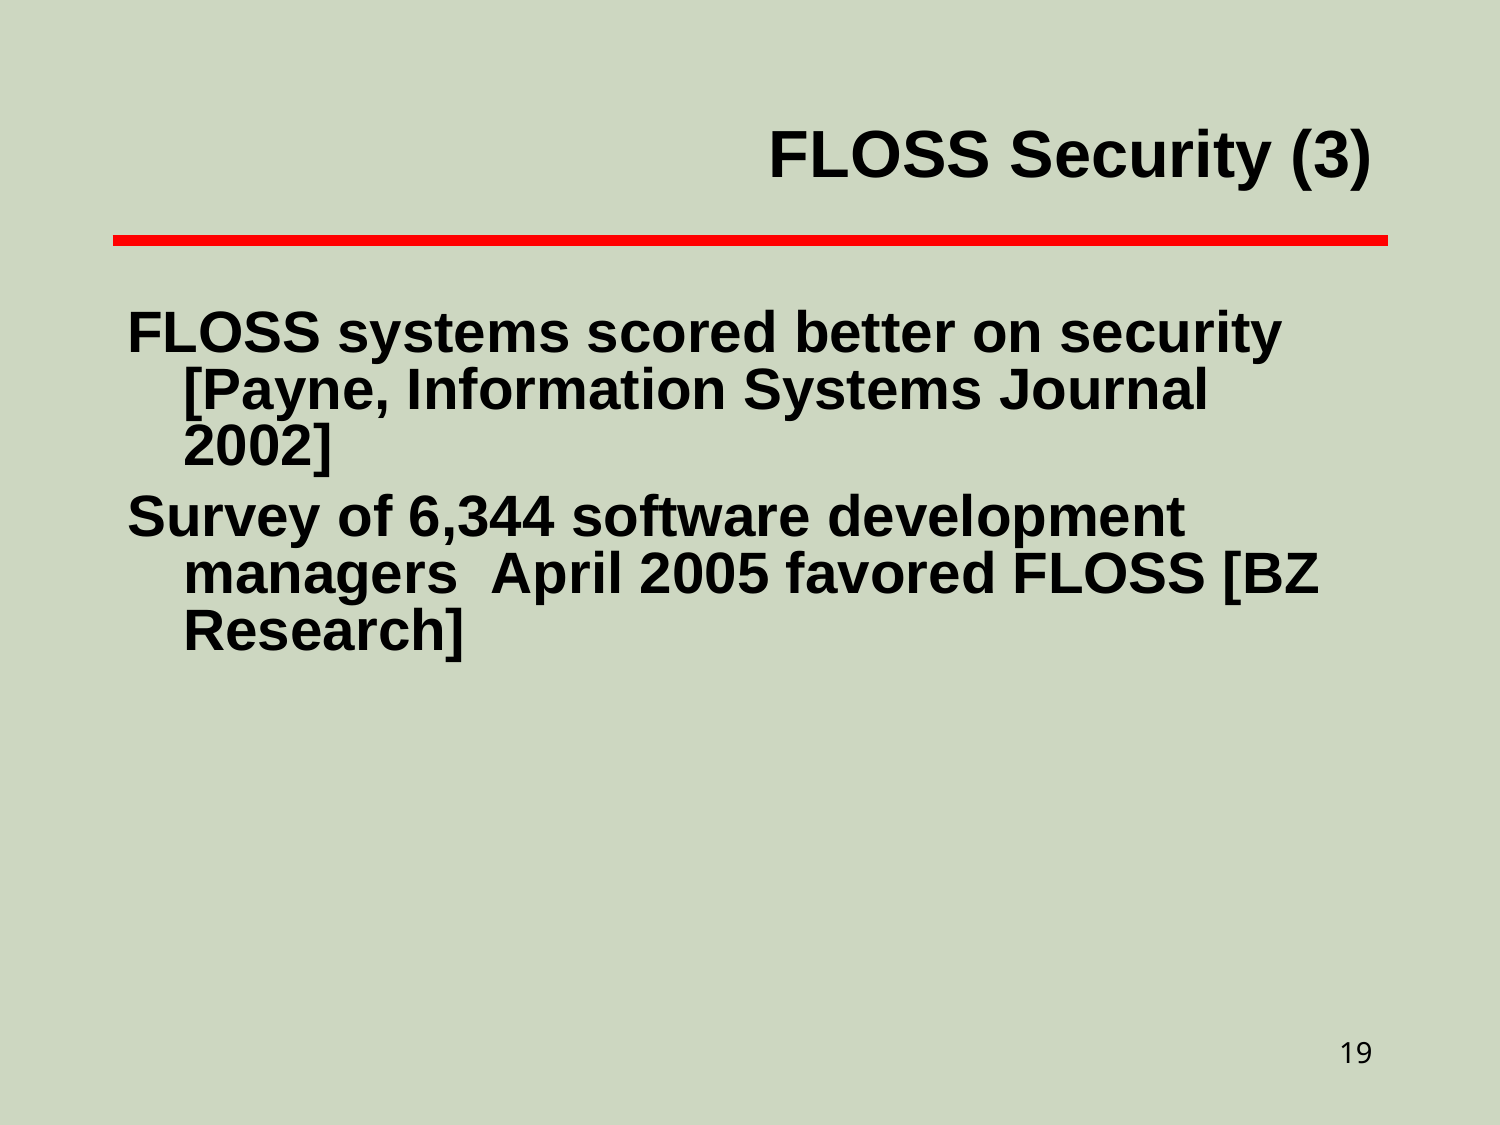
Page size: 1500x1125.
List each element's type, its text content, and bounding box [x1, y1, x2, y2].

title FLOSS Security (3) [337, 85, 1388, 224]
list FLOSS systems scored better on security [Payne, Information Systems Journal 2002] Survey of 6,344 software development managers April 2005 favored FLOSS [BZ Research] [112, 299, 1388, 906]
